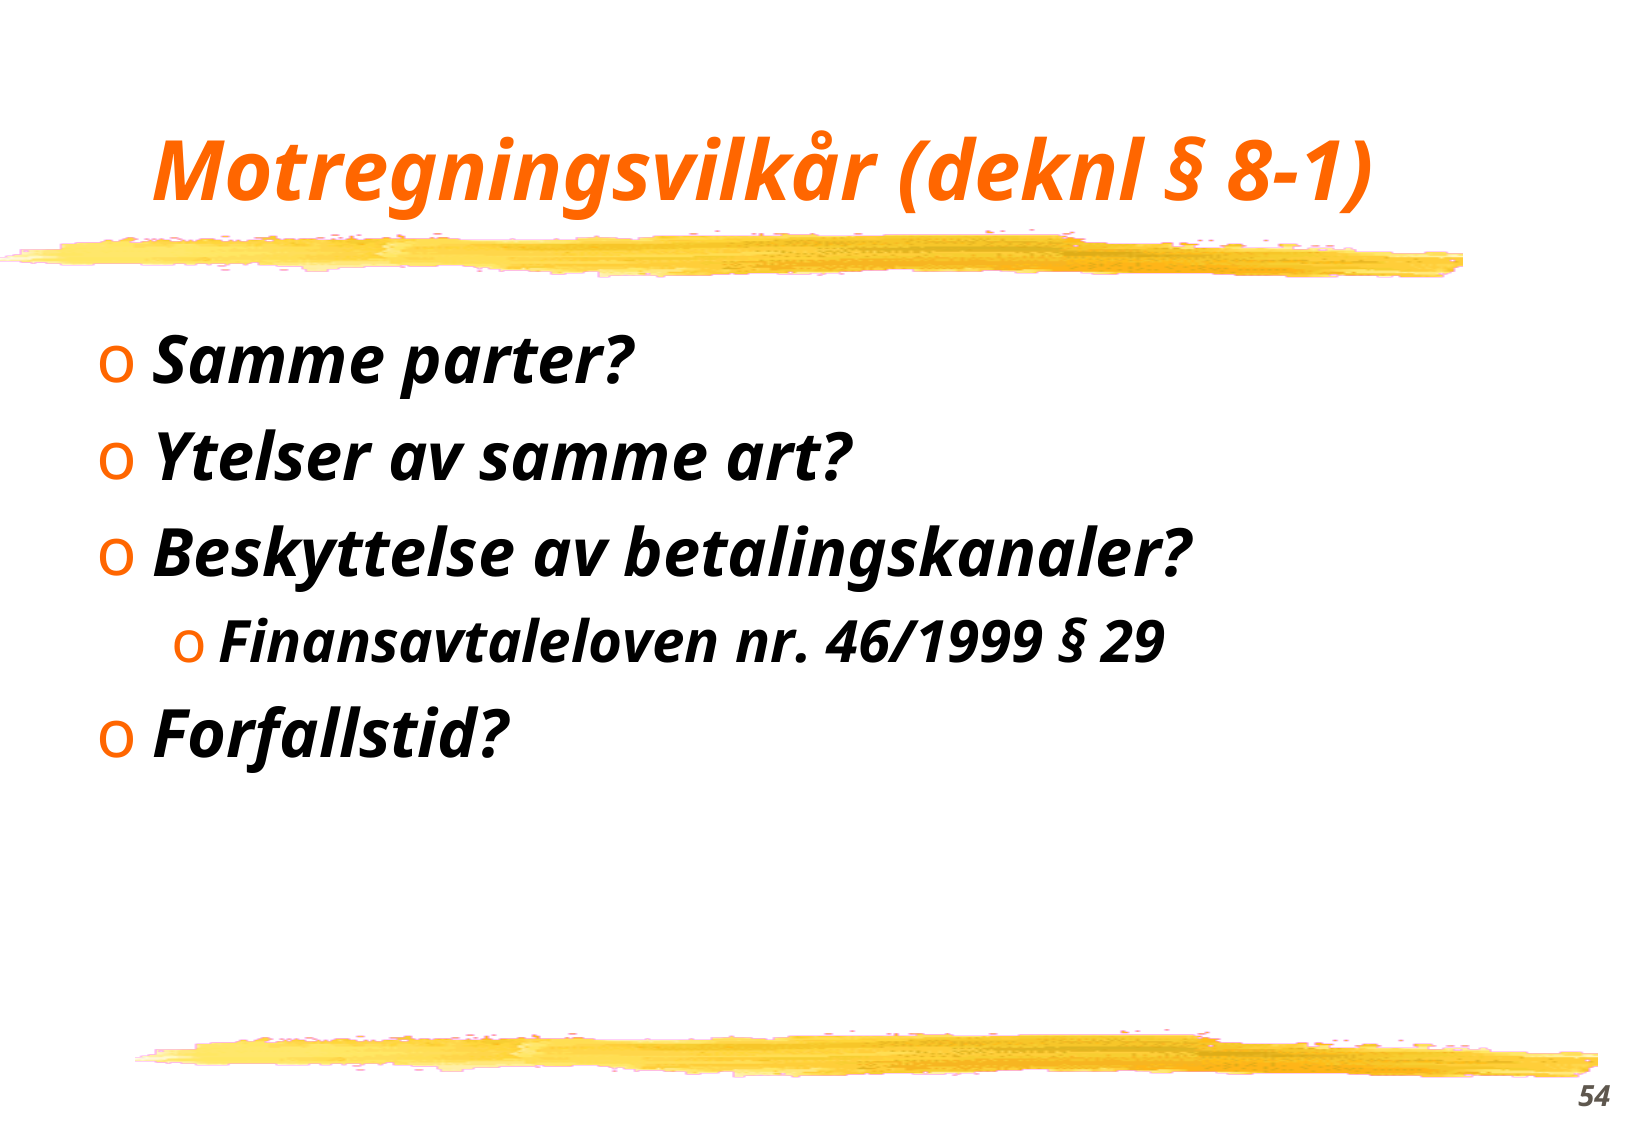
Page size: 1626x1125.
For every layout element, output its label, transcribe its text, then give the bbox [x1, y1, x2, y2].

picture [0, 224, 1463, 288]
picture [135, 1024, 1598, 1088]
list Samme parter? Ytelser av samme art? Beskyttelse av betalingskanaler? Finansavtaleloven nr. 46/1999 § 29 Forfallstid? [81, 309, 1535, 1001]
title Motregningsvilkår (deknl § 8-1) [72, 37, 1454, 225]
text_box <number> [1516, 1050, 1626, 1125]
